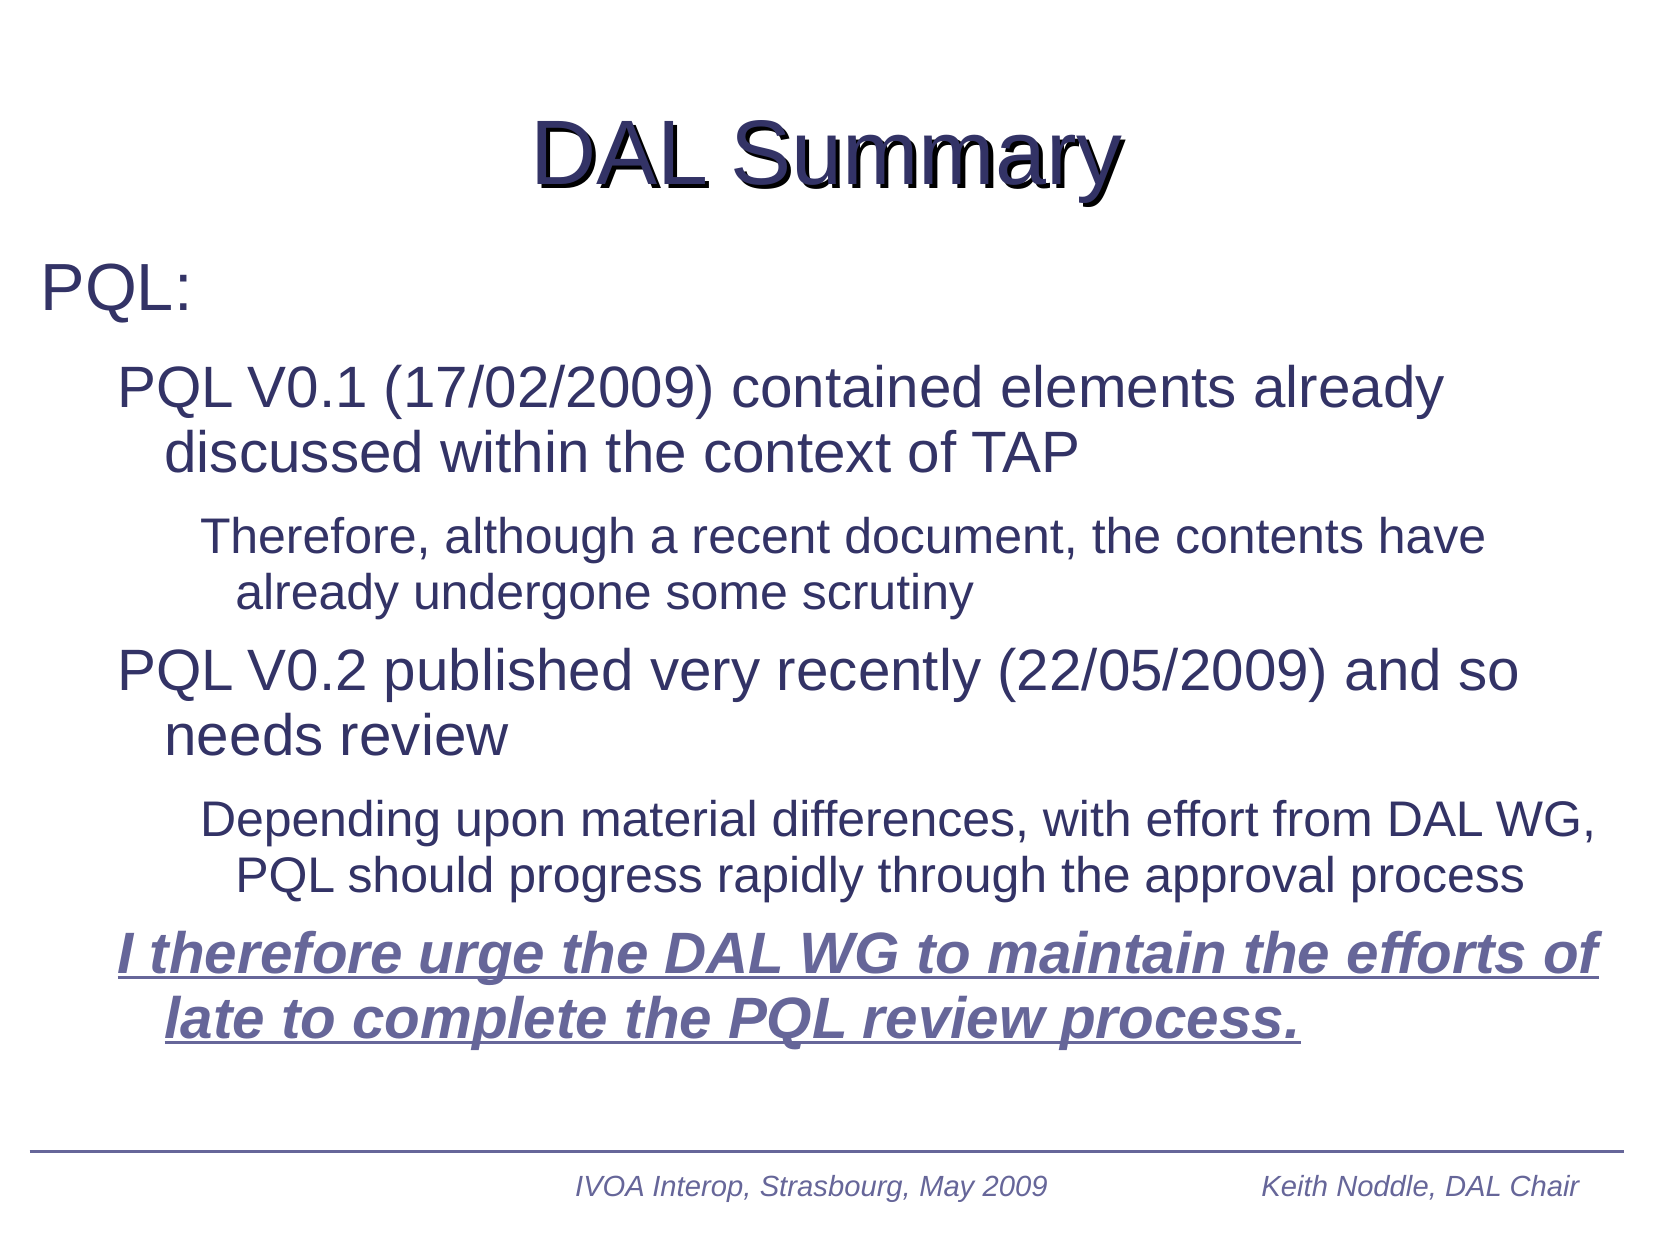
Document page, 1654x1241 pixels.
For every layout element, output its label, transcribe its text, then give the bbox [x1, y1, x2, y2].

list PQL: PQL V0.1 (17/02/2009) contained elements already discussed within the context of TAP Therefore, although a recent document, the contents have already undergone some scrutiny PQL V0.2 published very recently (22/05/2009) and so needs review Depending upon material differences, with effort from DAL WG, PQL should progress rapidly through the approval process I therefore urge the DAL WG to maintain the efforts of late to complete the PQL review process. [22, 250, 1618, 1107]
title DAL Summary [82, 56, 1571, 250]
